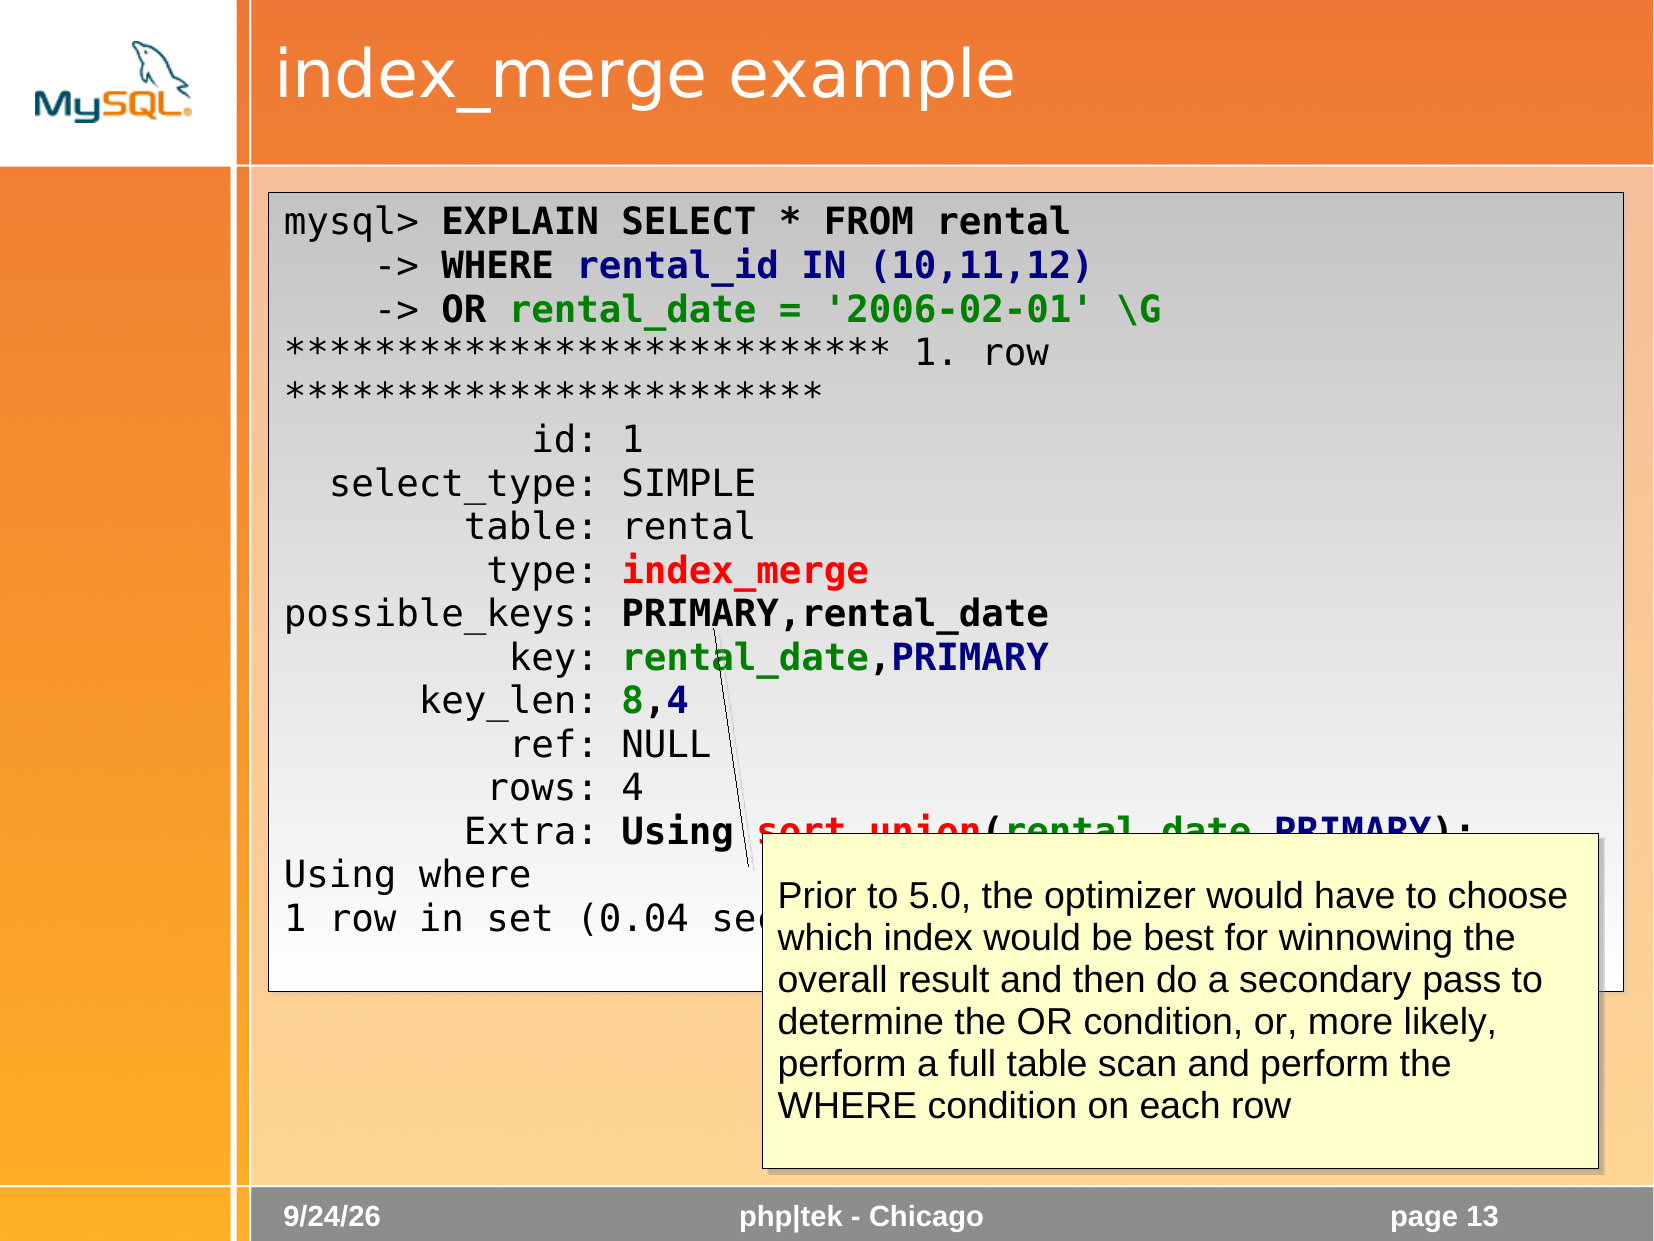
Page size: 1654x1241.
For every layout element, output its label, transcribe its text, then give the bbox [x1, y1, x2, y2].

picture [35, 41, 192, 123]
text_box mysql> EXPLAIN SELECT * FROM rental -> WHERE rental_id IN (10,11,12) -> OR rental_date = '2006-02-01' \G *************************** 1. row ************************ id: 1 select_type: SIMPLE table: rental type: index_merge possible_keys: PRIMARY,rental_date key: rental_date,PRIMARY key_len: 8,4 ref: NULL rows: 4 Extra: Using sort_union(rental_date,PRIMARY); Using where 1 row in set (0.04 sec) [268, 192, 1624, 978]
title index_merge example [274, 11, 1500, 137]
picture [0, 0, 1654, 1241]
text_box Prior to 5.0, the optimizer would have to choose which index would be best for winnowing the overall result and then do a secondary pass to determine the OR condition, or, more likely, perform a full table scan and perform the WHERE condition on each row [763, 833, 1599, 1168]
